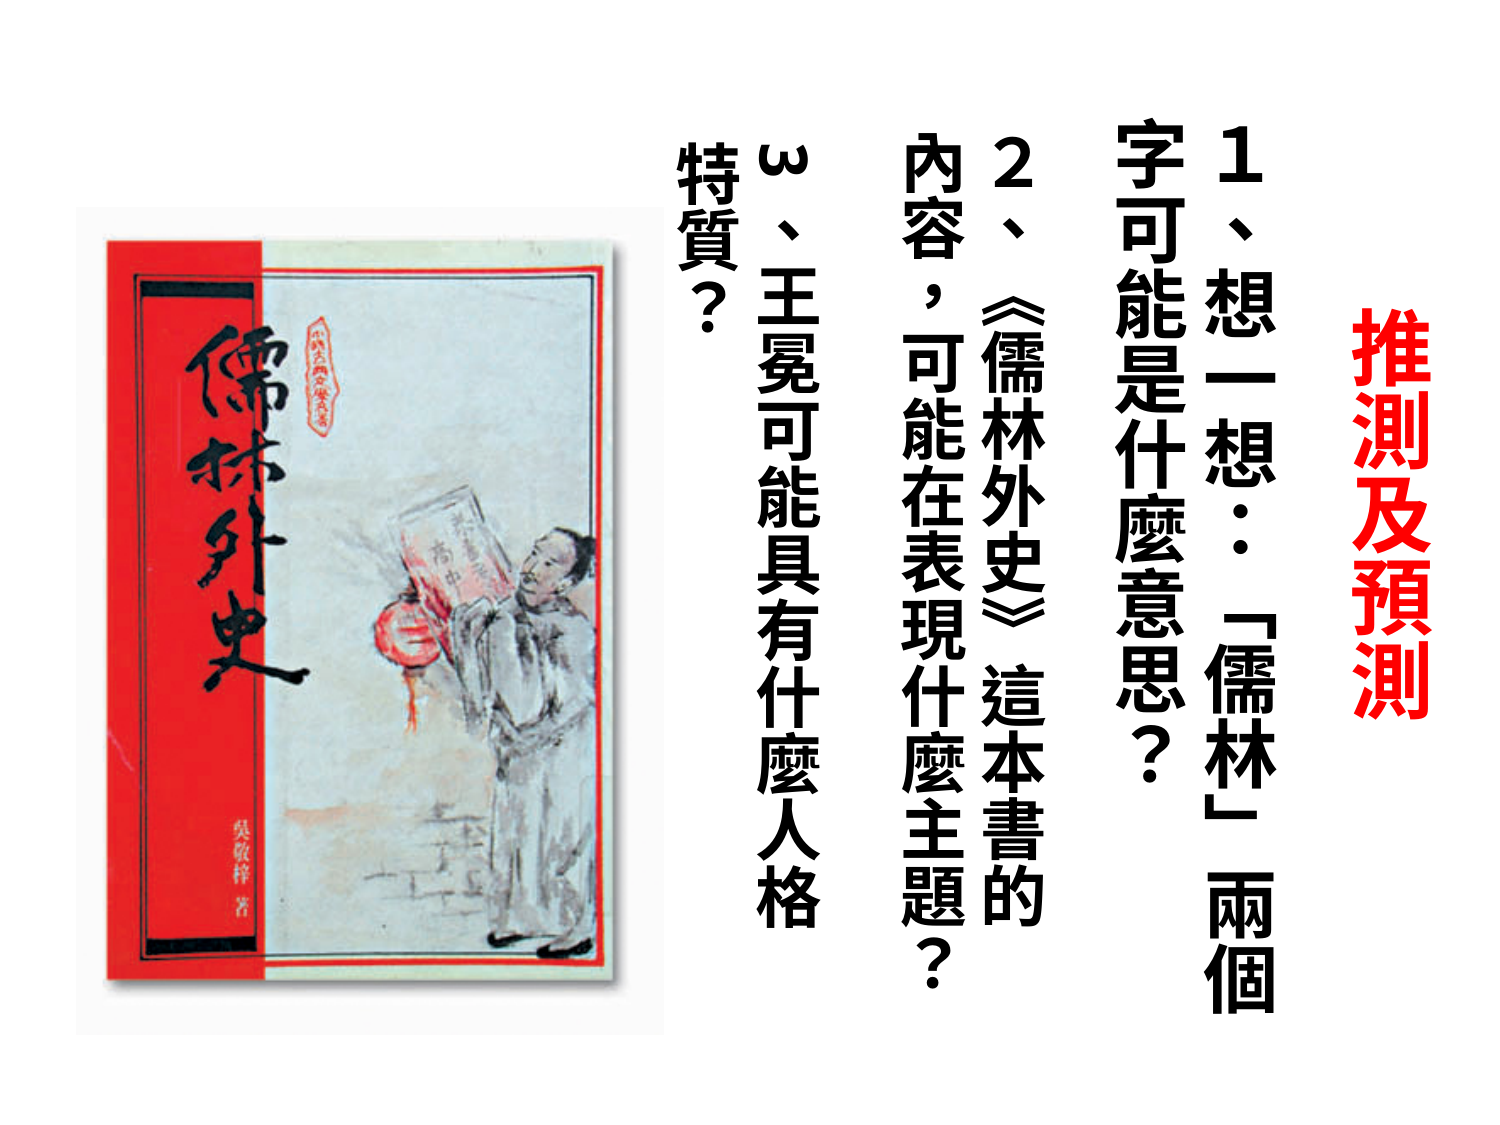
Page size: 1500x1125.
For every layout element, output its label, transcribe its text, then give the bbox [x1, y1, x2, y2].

text_box 3、王冕可能具有什麼人格特質？ [643, 125, 834, 965]
text_box 推測及預測 [1316, 290, 1448, 835]
picture [76, 208, 664, 1035]
text_box １、想一想：「儒林」兩個字可能是什麼意思？ [1080, 101, 1292, 1059]
text_box ２、《儒林外史》這本書的內容，可能在表現什麼主題？ [868, 113, 1059, 1000]
